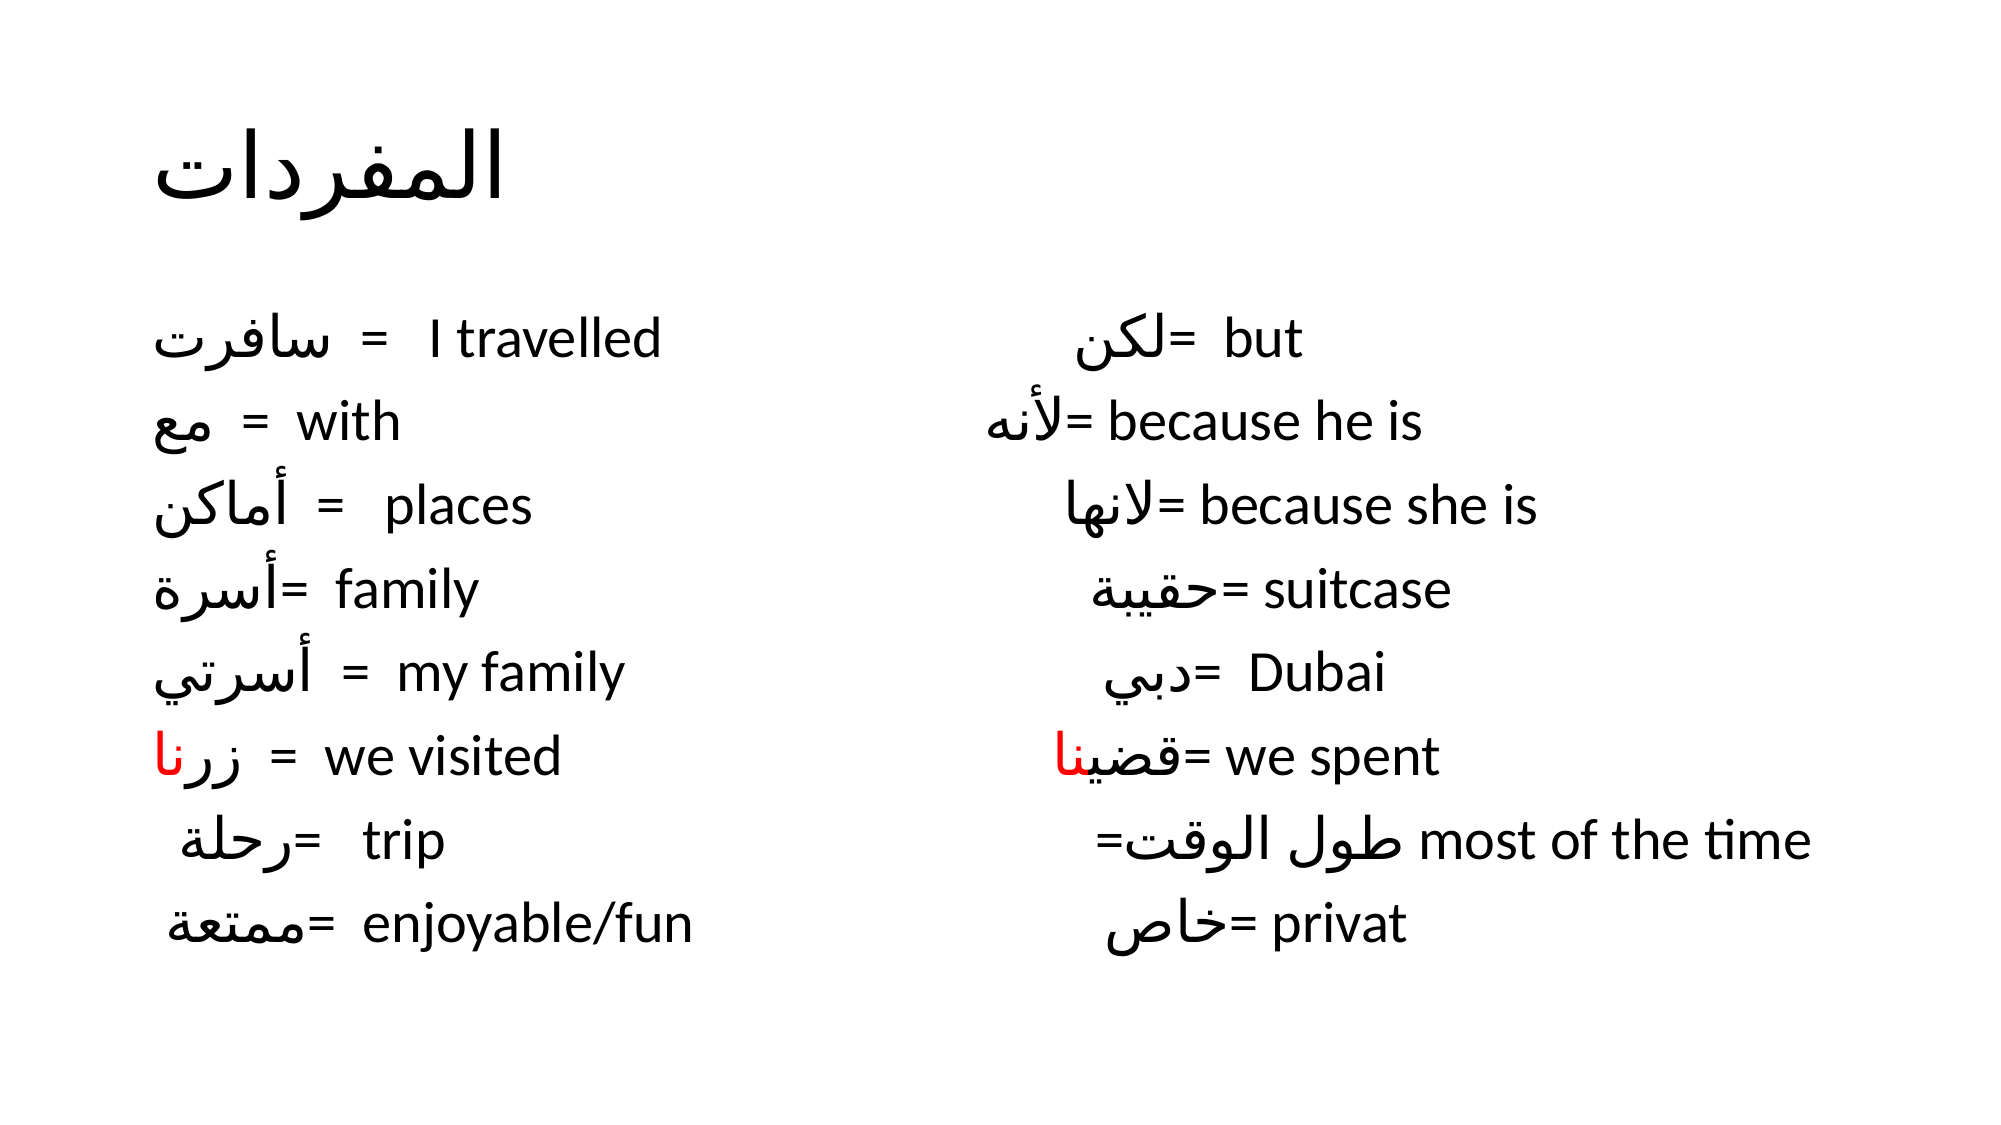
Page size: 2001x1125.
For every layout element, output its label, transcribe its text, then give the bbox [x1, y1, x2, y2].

title المفردات [137, 59, 1863, 278]
list سافرت = I travelled لكن= but مع = with لأنه= because he is أماكن = places لانها= because she is أسرة= family حقيبة= suitcase أسرتي = my family دبي= Dubai زرنا = we visited قضينا= we spent رحلة= trip =طول الوقت most of the time ممتعة= enjoyable/fun خاص= privat [137, 299, 1863, 1014]
